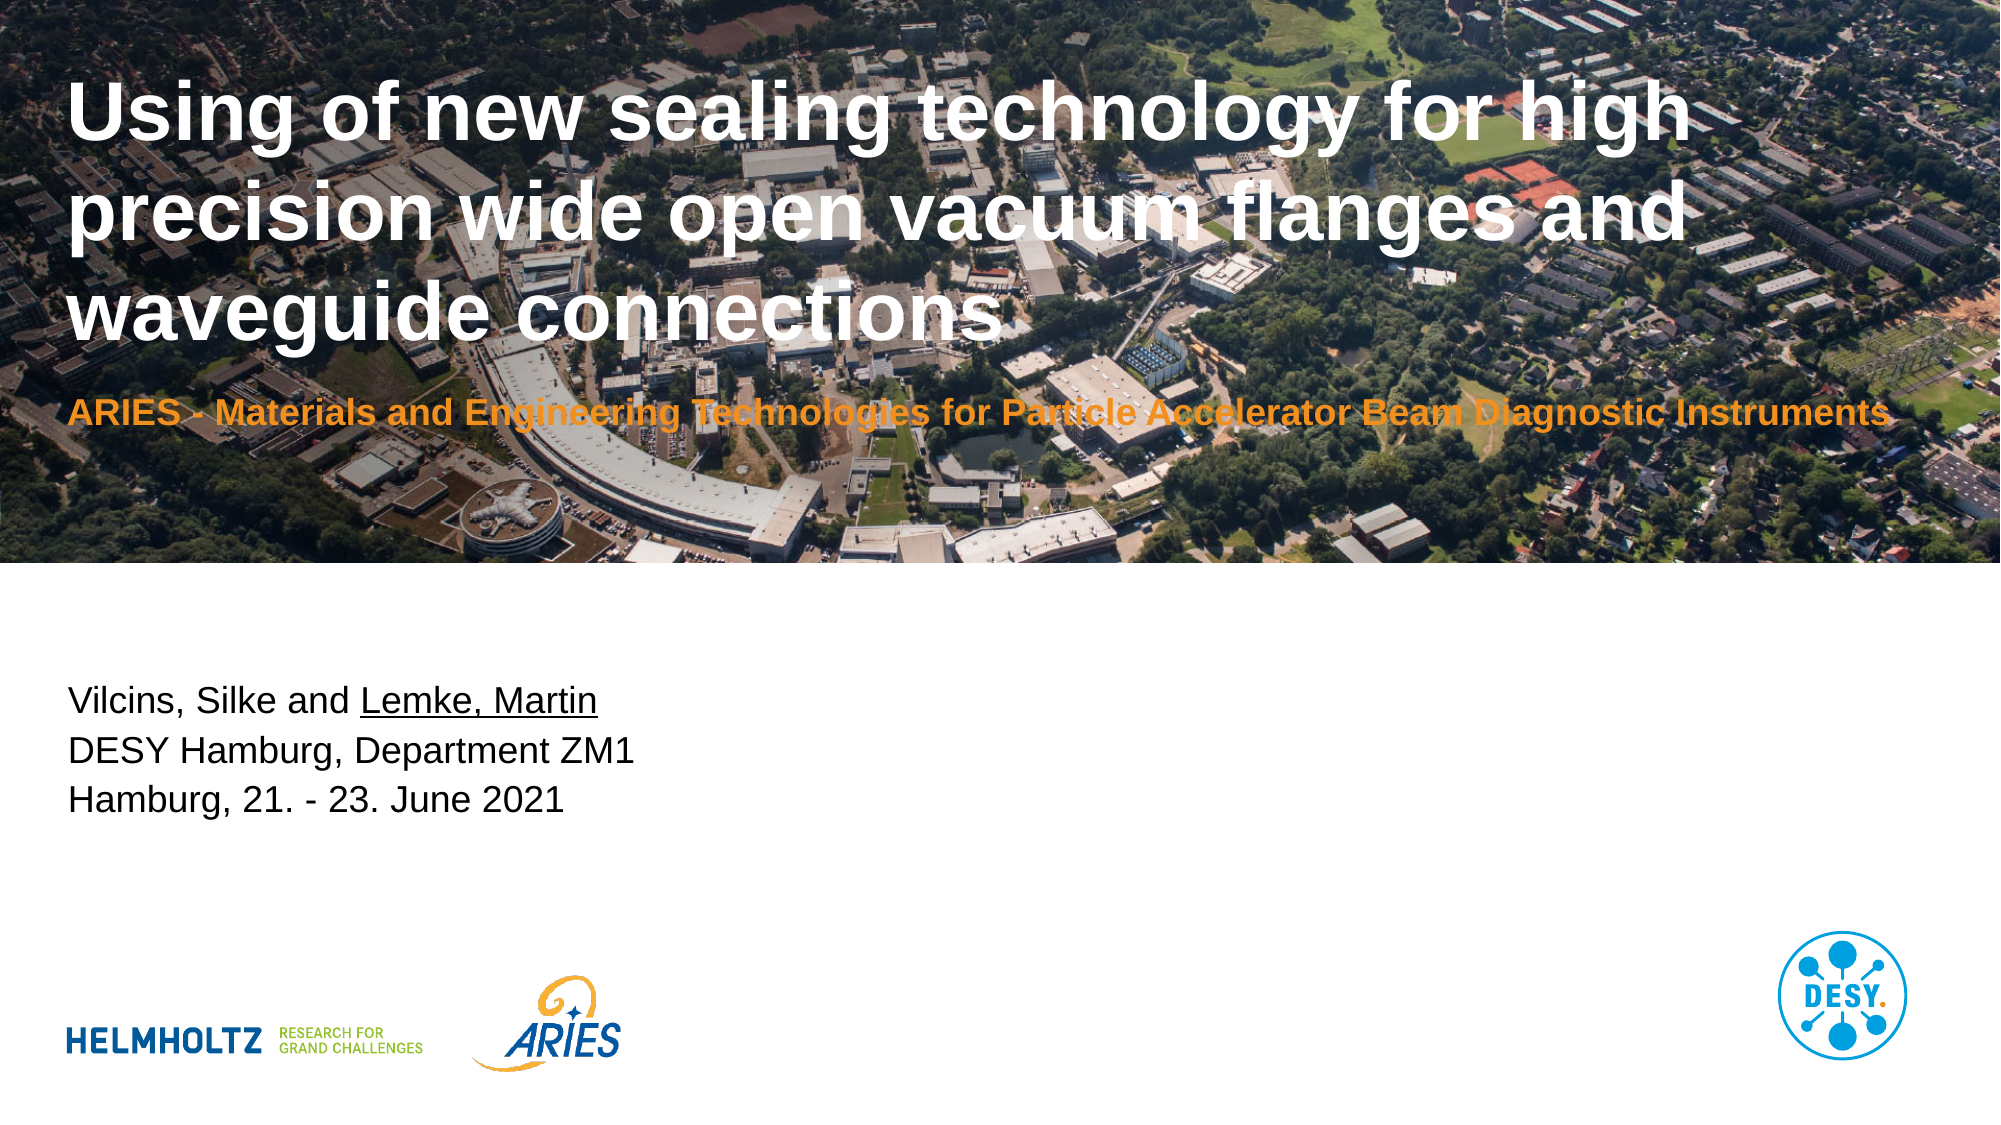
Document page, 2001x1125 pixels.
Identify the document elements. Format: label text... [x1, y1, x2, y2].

picture [0, 0, 2000, 563]
picture [472, 974, 621, 1073]
subtitle ARIES - Materials and Engineering Technologies for Particle Accelerator Beam Diagnostic Instruments [66, 383, 1933, 529]
list Vilcins, Silke and Lemke, Martin DESY Hamburg, Department ZM1 Hamburg, 21. - 23. June 2021 [67, 672, 1933, 787]
title Using of new sealing technology for high precision wide open vacuum flanges and waveguide connections [66, 57, 1933, 383]
